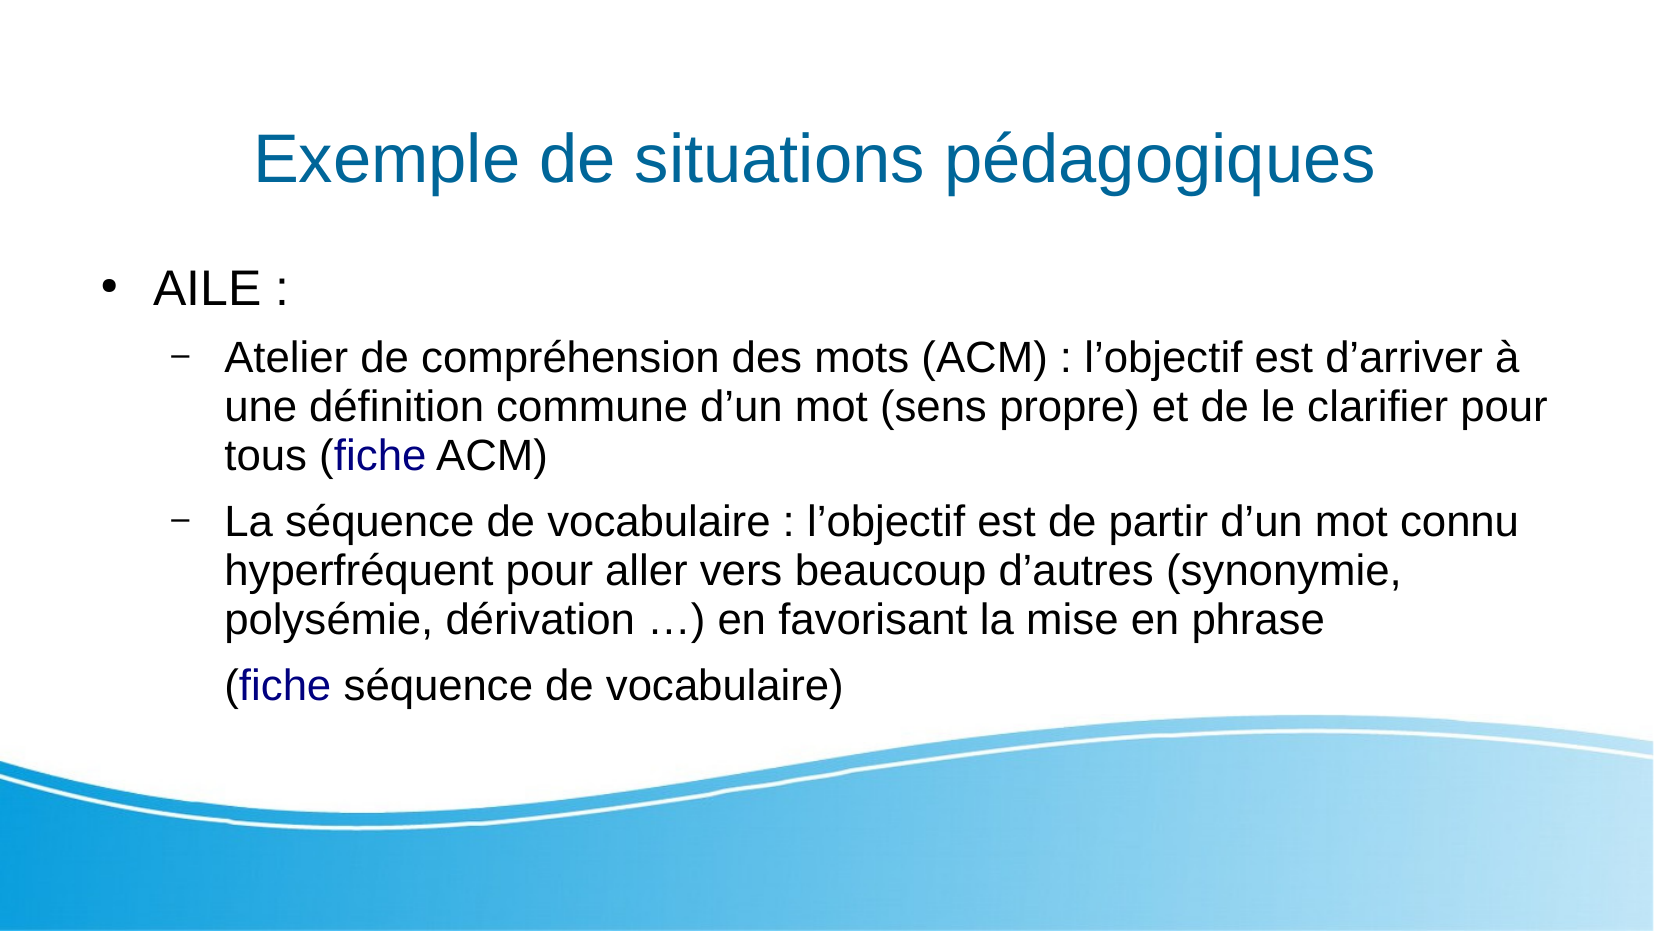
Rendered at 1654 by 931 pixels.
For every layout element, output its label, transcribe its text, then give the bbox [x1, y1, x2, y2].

picture [0, 714, 1654, 931]
title Exemple de situations pédagogiques [70, 80, 1560, 237]
list AILE : Atelier de compréhension des mots (ACM) : l’objectif est d’arriver à une définition commune d’un mot (sens propre) et de le clarifier pour tous (fiche ACM) La séquence de vocabulaire : l’objectif est de partir d’un mot connu hyperfréquent pour aller vers beaucoup d’autres (synonymie, polysémie, dérivation …) en favorisant la mise en phrase (fiche séquence de vocabulaire) [82, 259, 1571, 756]
